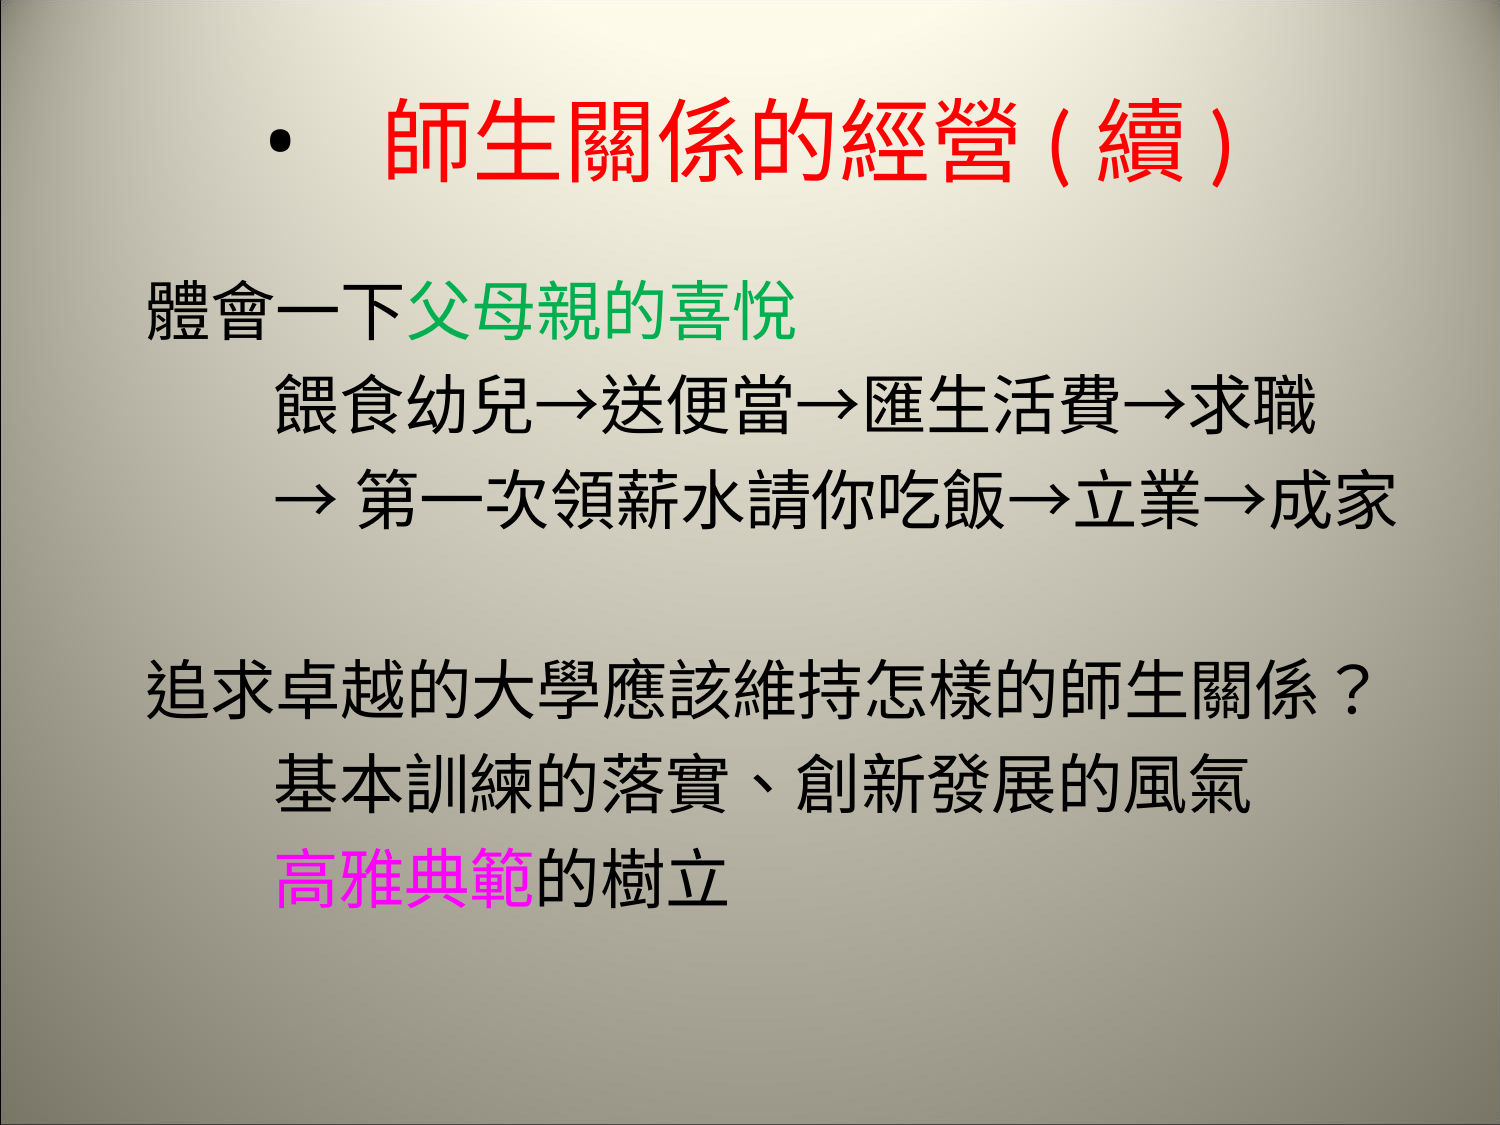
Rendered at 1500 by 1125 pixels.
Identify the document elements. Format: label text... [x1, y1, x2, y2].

title 師生關係的經營(續) [75, 45, 1426, 233]
list 體會一下父母親的喜悅 餵食幼兒→送便當→匯生活費→求職 →第一次領薪水請你吃飯→立業→成家 追求卓越的大學應該維持怎樣的師生關係？ 基本訓練的落實、創新發展的風氣 高雅典範的樹立 [75, 262, 1426, 1005]
